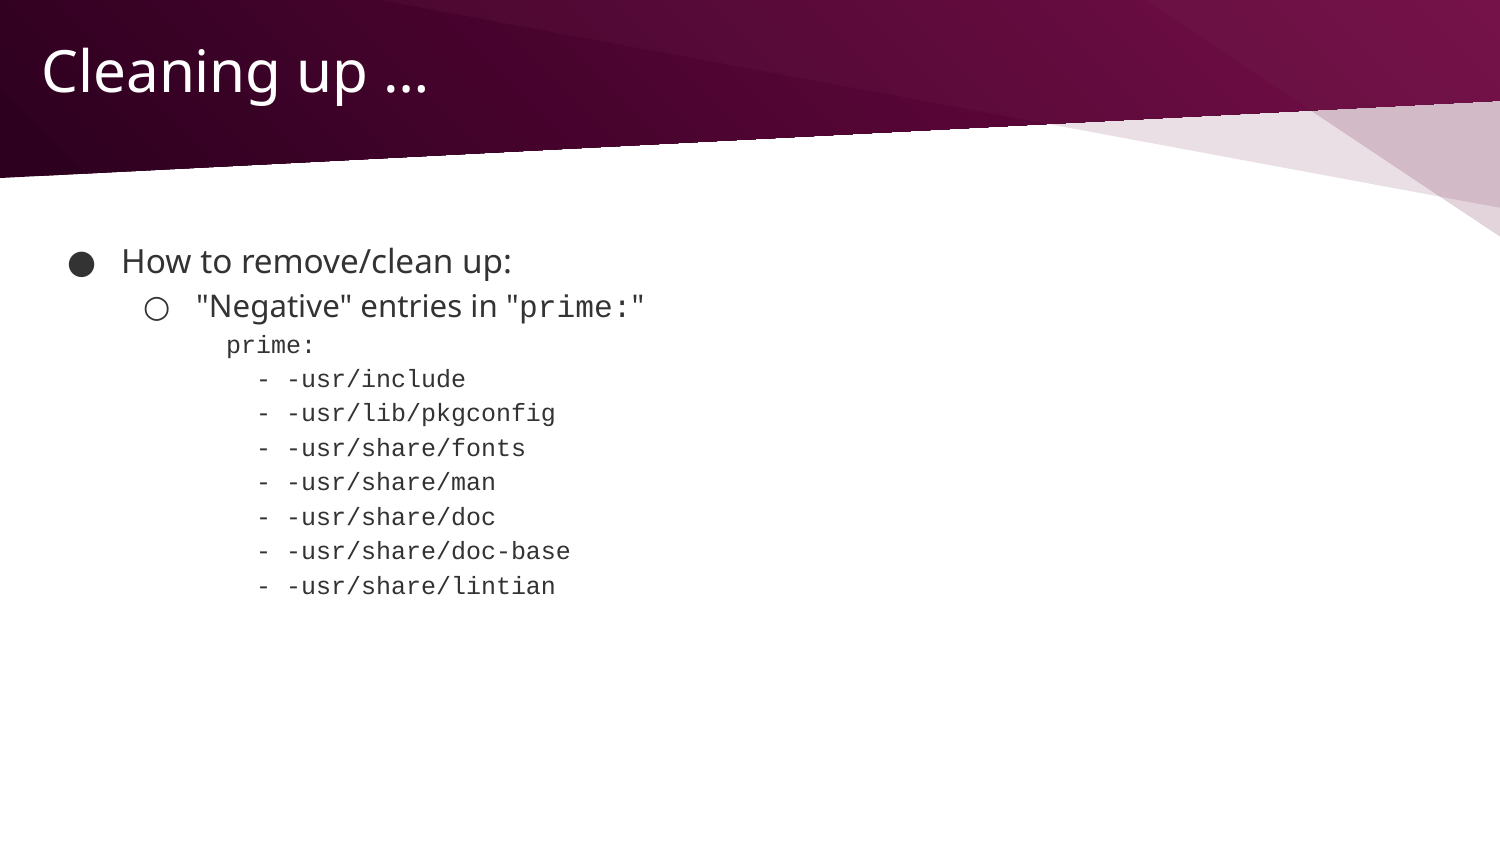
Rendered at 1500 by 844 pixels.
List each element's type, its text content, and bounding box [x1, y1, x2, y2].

title Cleaning up … [41, 5, 1336, 134]
list How to remove/clean up: "Negative" entries in "prime:" prime: - -usr/include - -usr/lib/pkgconfig - -usr/share/fonts - -usr/share/man - -usr/share/doc - -usr/share/doc-base - -usr/share/lintian [35, 229, 1324, 789]
